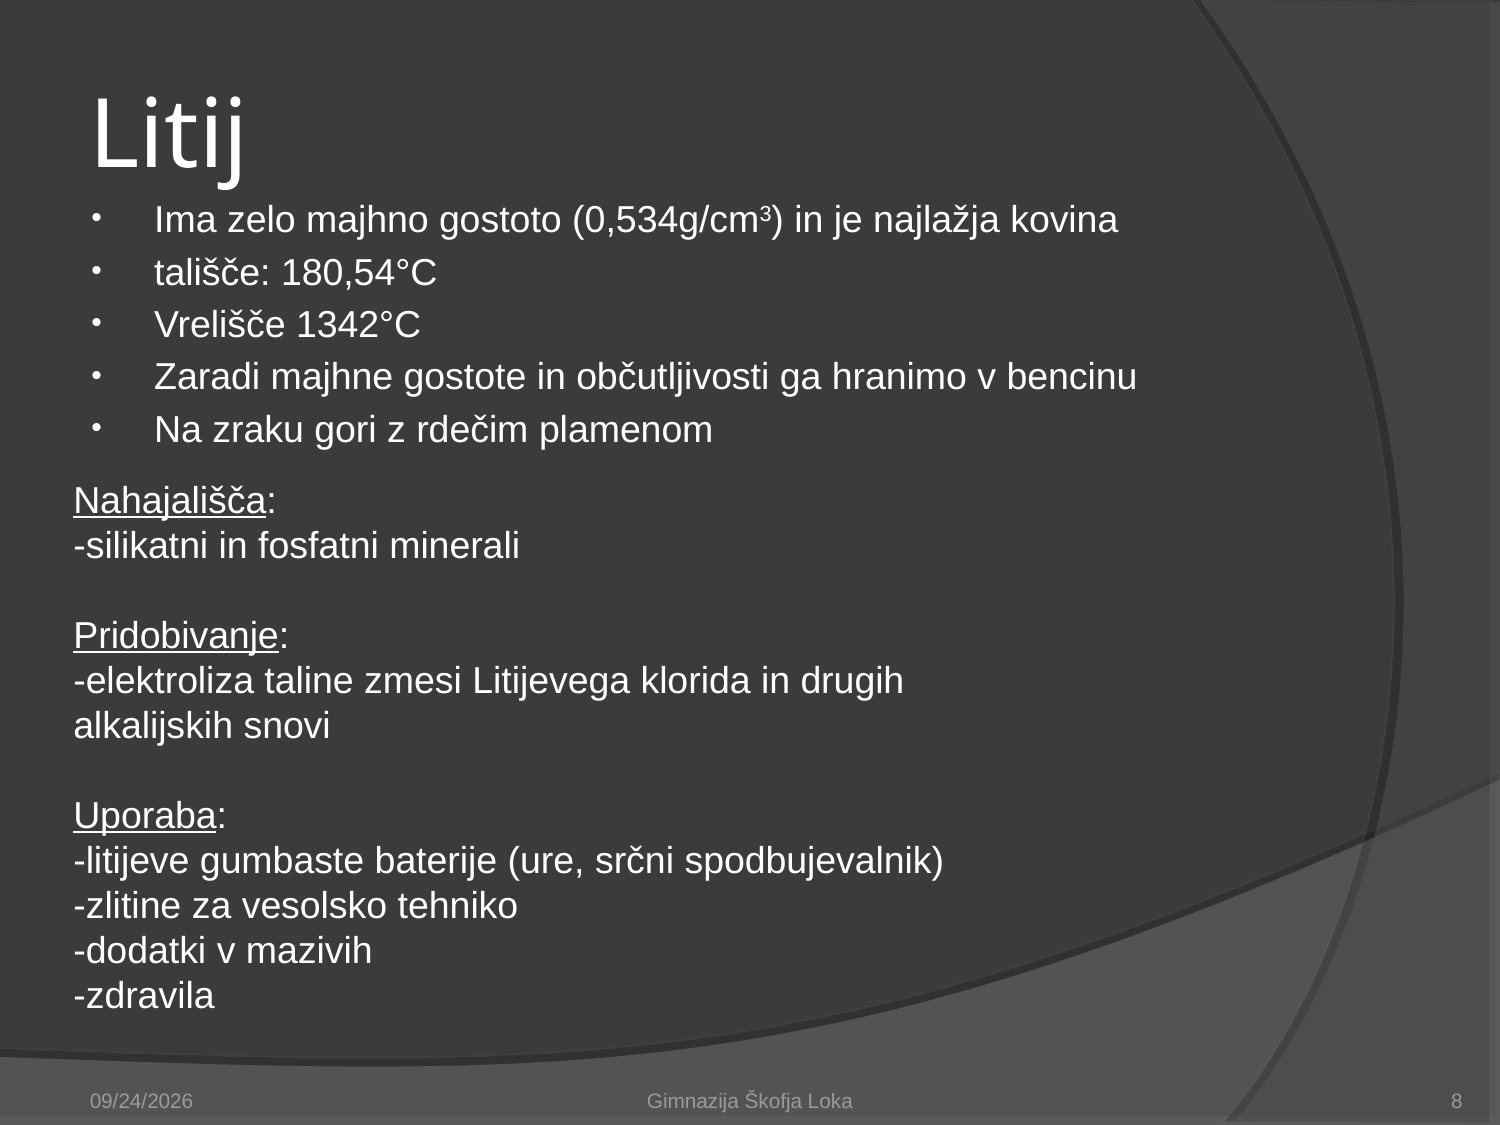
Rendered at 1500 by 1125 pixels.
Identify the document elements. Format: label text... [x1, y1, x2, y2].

slide_number <number> [1337, 1053, 1463, 1114]
title Litij [82, 35, 1307, 187]
slide_number 05/31/2019 [75, 1053, 425, 1114]
list Ima zelo majhno gostoto (0,534g/cm3) in je najlažja kovina tališče: 180,54°C Vrelišče 1342°C Zaradi majhne gostote in občutljivosti ga hranimo v bencinu Na zraku gori z rdečim plamenom [70, 187, 1472, 930]
text_box Nahajališča: -silikatni in fosfatni minerali Pridobivanje: -elektroliza taline zmesi Litijevega klorida in drugih alkalijskih snovi Uporaba: -litijeve gumbaste baterije (ure, srčni spodbujevalnik) -zlitine za vesolsko tehniko -dodatki v mazivih -zdravila [58, 468, 1055, 1024]
footer Gimnazija Škofja Loka [512, 1053, 988, 1114]
